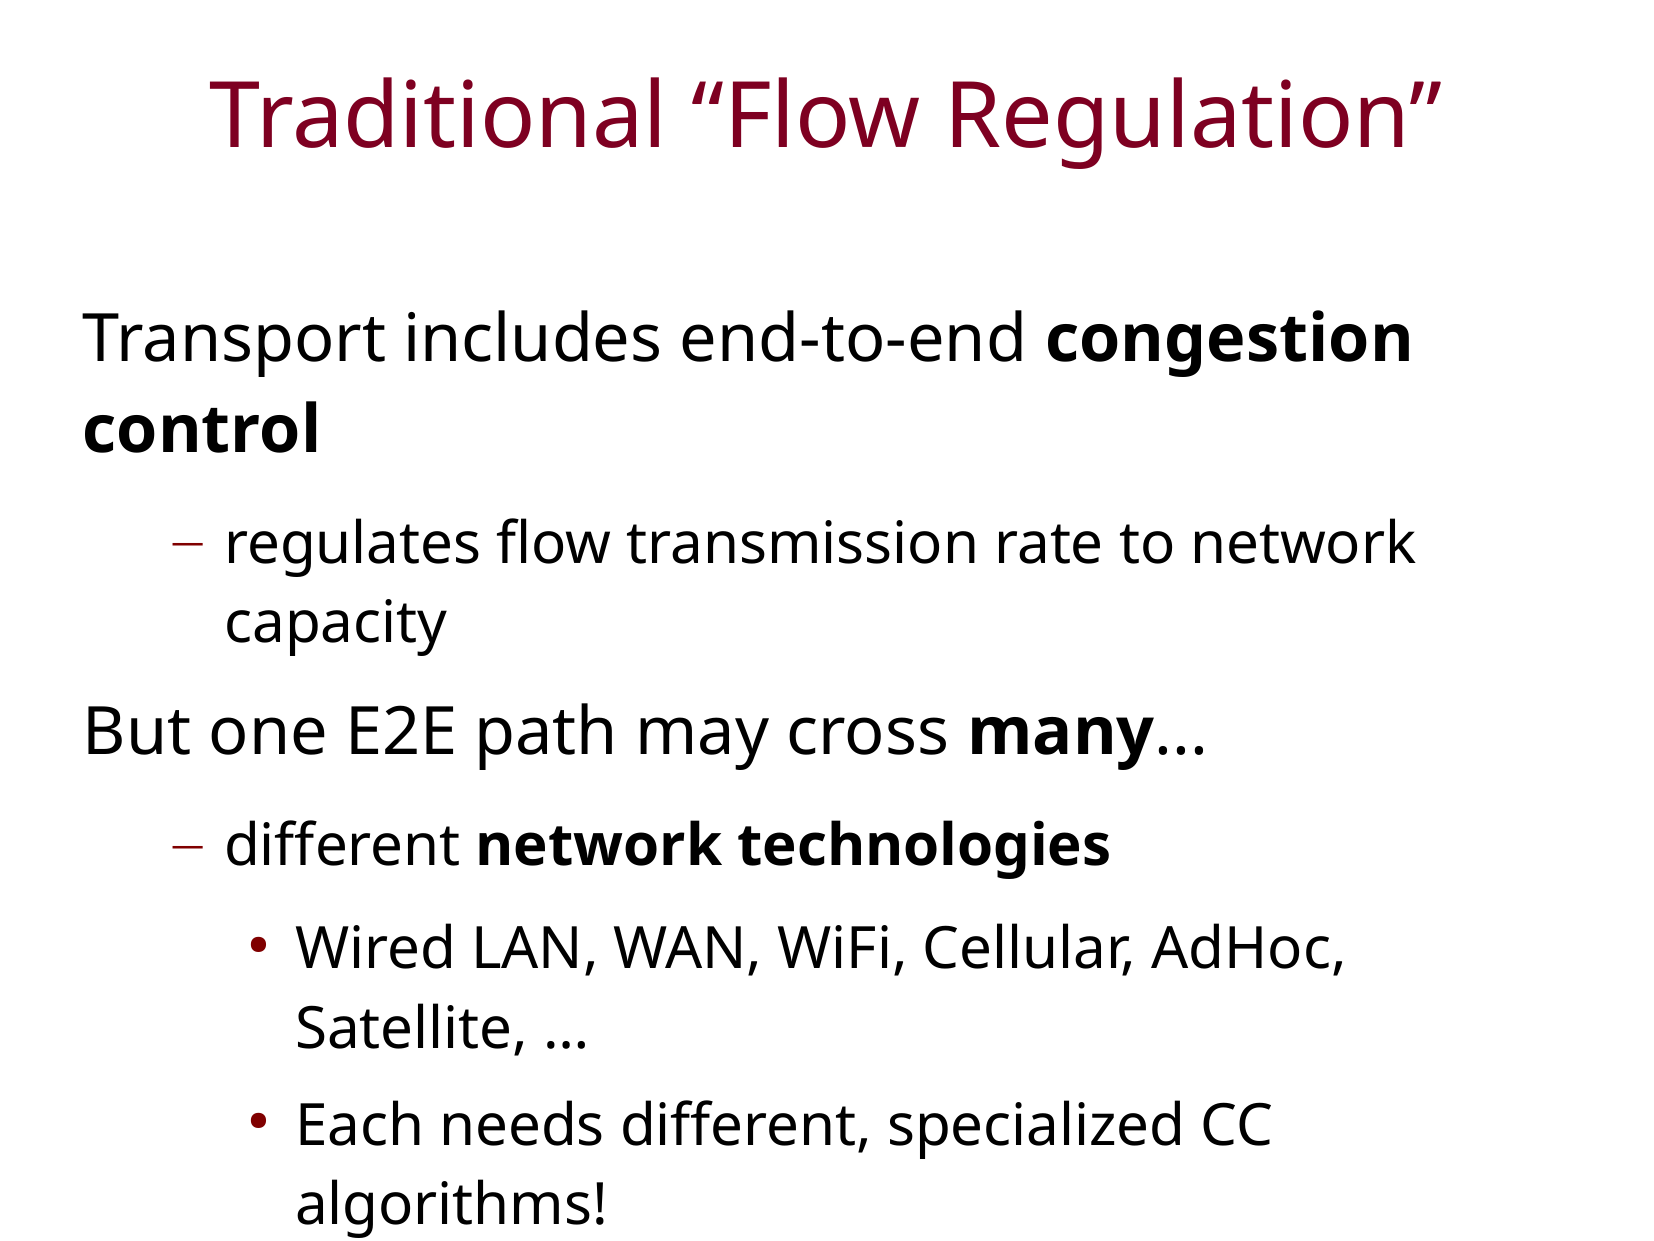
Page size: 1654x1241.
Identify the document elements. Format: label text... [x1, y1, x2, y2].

list Transport includes end-to-end congestion control regulates flow transmission rate to network capacity But one E2E path may cross many... different network technologies Wired LAN, WAN, WiFi, Cellular, AdHoc, Satellite, … Each needs different, specialized CC algorithms! different administrative domains Each cares about CC algorithm in use! Can't tune performance, fairness in one domain w/o affecting other domains, E2E semantics [RFC3515] [82, 290, 1571, 1185]
title Traditional “Flow Regulation” [82, 8, 1571, 216]
